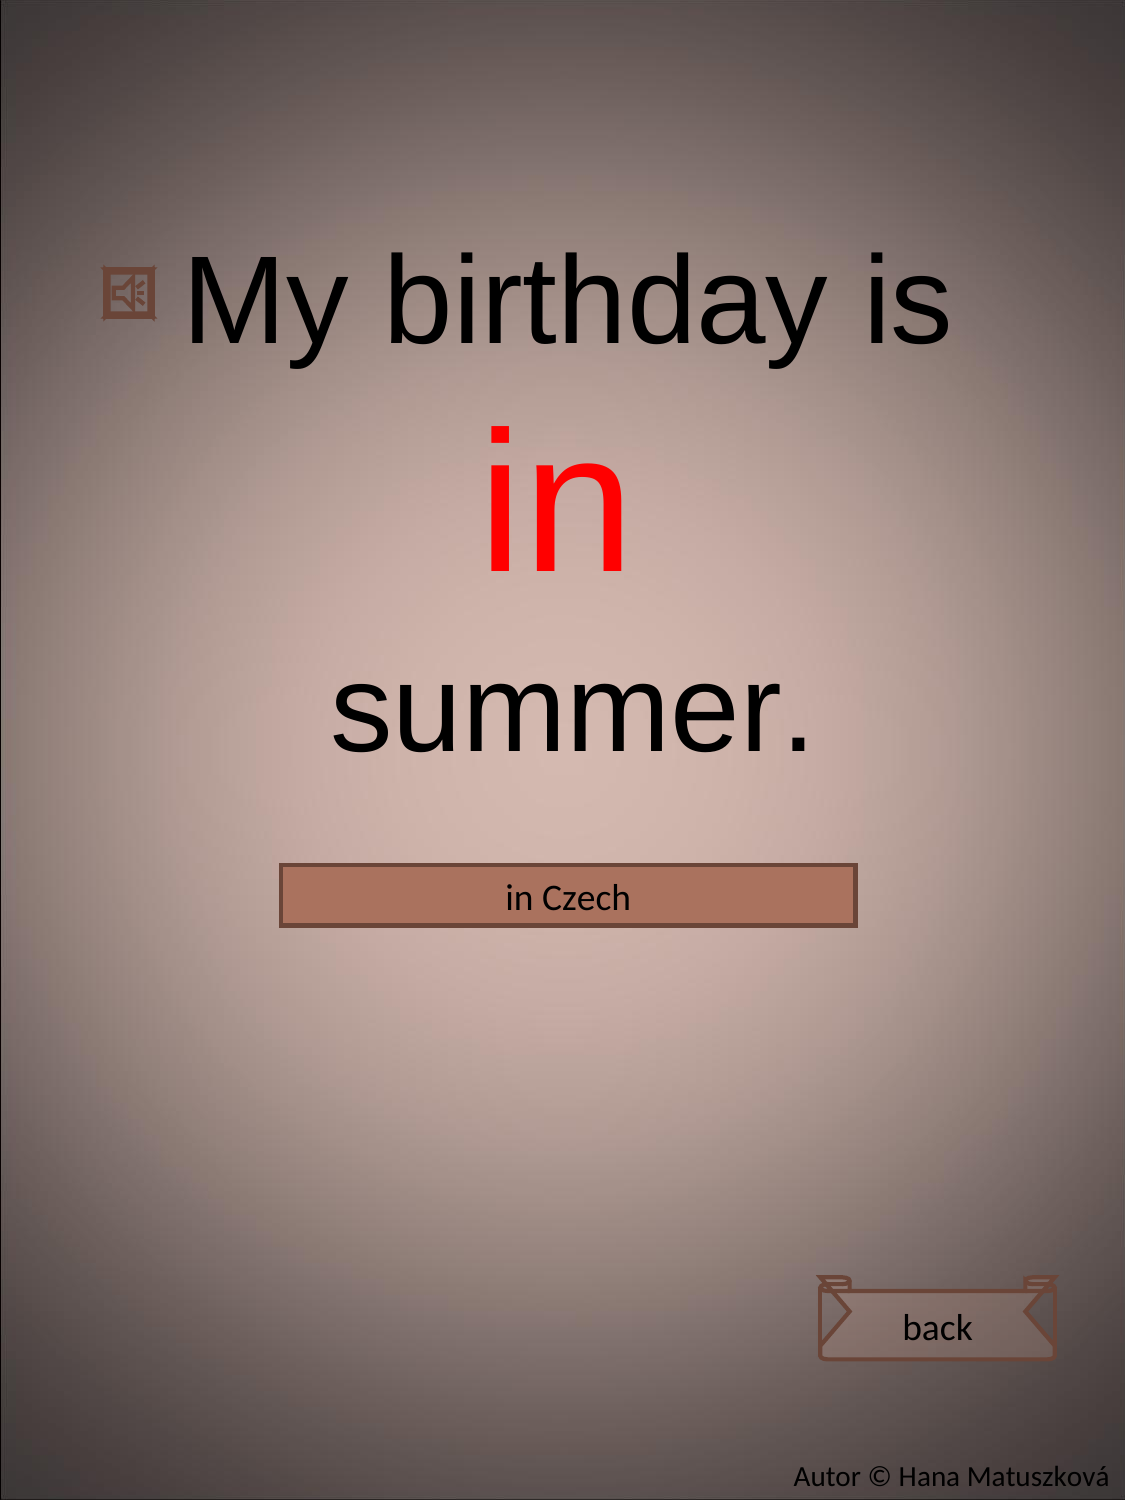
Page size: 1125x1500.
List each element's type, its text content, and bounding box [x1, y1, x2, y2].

text_box in [457, 363, 657, 618]
text_box My birthday is [164, 210, 973, 377]
text_box Mám narozeniny v létě. [294, 926, 841, 931]
text_box Autor © Hana Matuszková [778, 1449, 1125, 1500]
picture [0, 0, 1125, 1500]
text_box in Czech [281, 865, 856, 926]
text_box summer. [304, 618, 843, 784]
text_box back [820, 1277, 1055, 1360]
text_box Mám narozeniny v létě. [294, 855, 841, 865]
